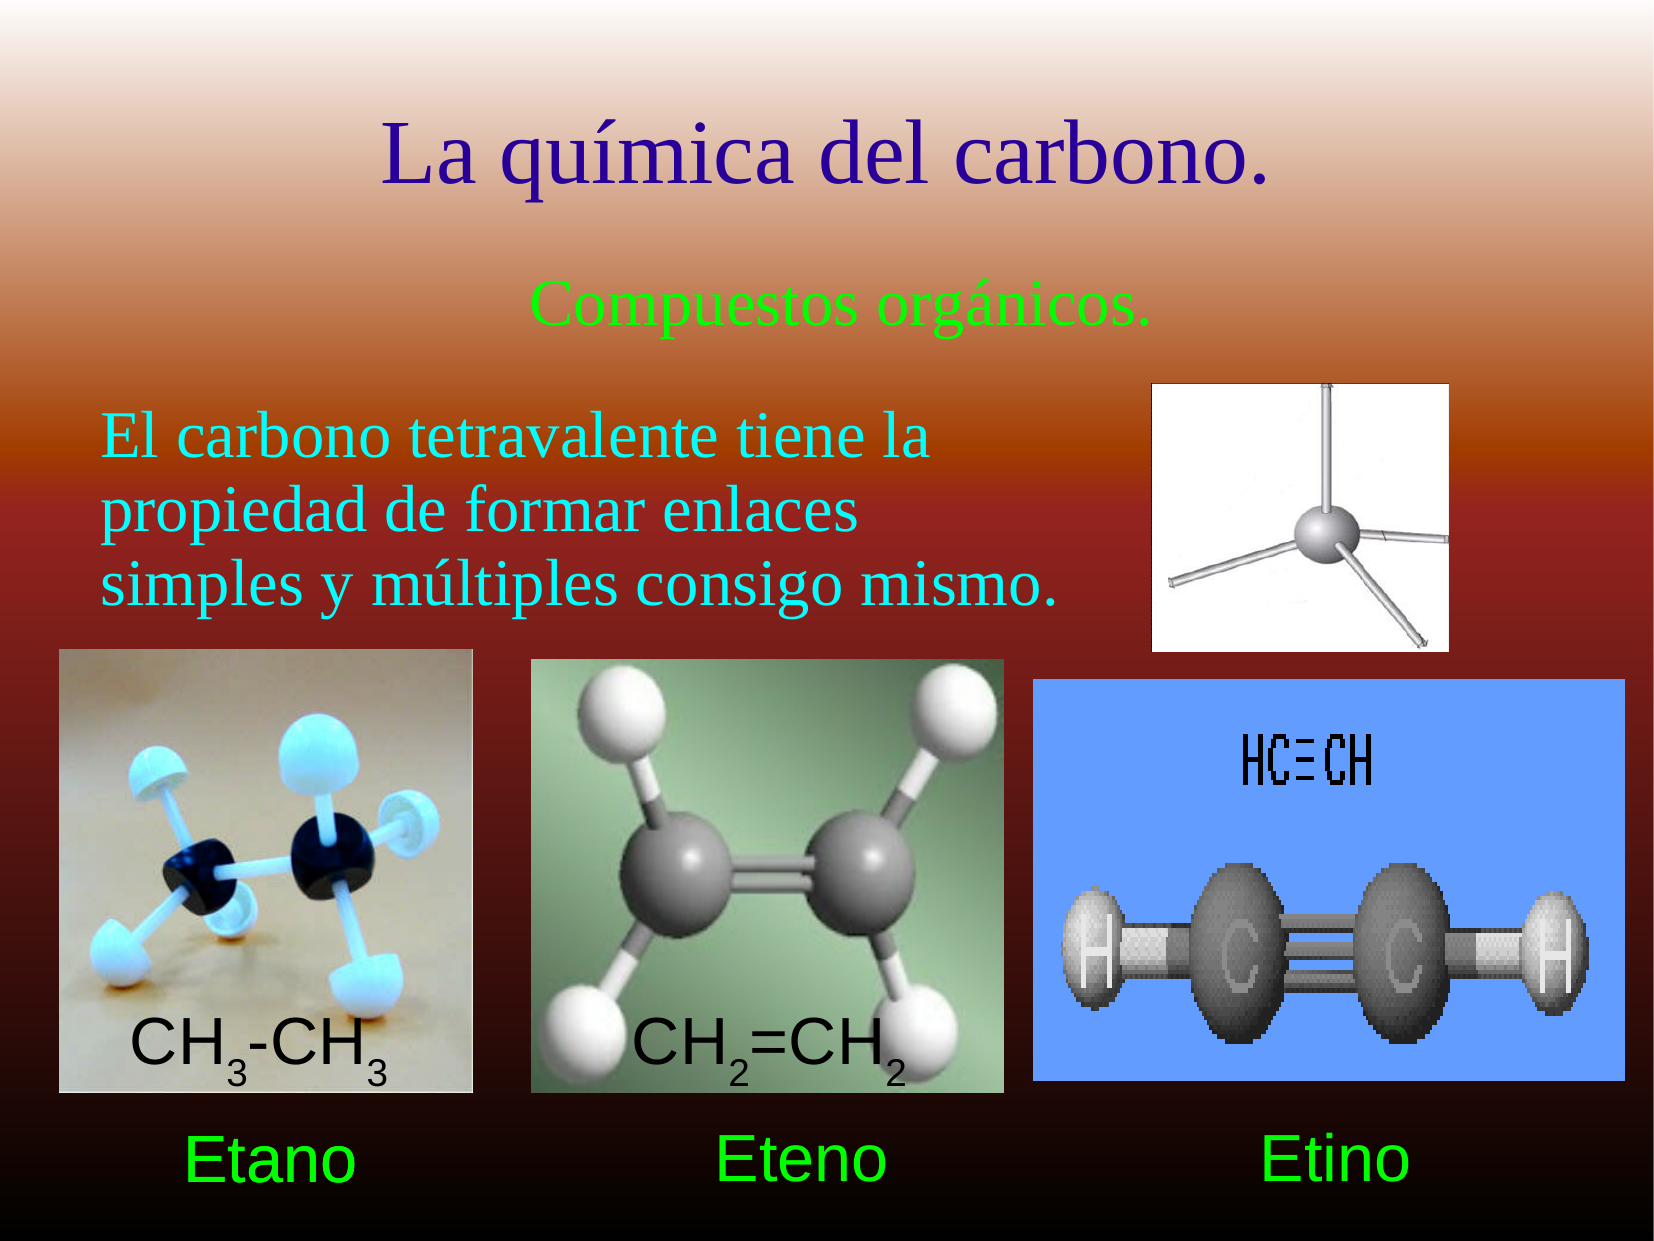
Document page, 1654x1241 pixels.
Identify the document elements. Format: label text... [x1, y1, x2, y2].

picture [0, 0, 1654, 1241]
text_box CH3-CH3 [59, 1003, 426, 1095]
text_box Etino [1151, 1121, 1450, 1211]
text_box El carbono tetravalente tiene la propiedad de formar enlaces simples y múltiples consigo mismo. [29, 397, 1063, 621]
text_box Eteno [617, 1121, 916, 1211]
text_box CH2=CH2 [561, 1003, 928, 1095]
text_box Etano [86, 1122, 384, 1212]
title La química del carbono. [82, 49, 1571, 257]
list Compuestos orgánicos. [76, 265, 1536, 621]
